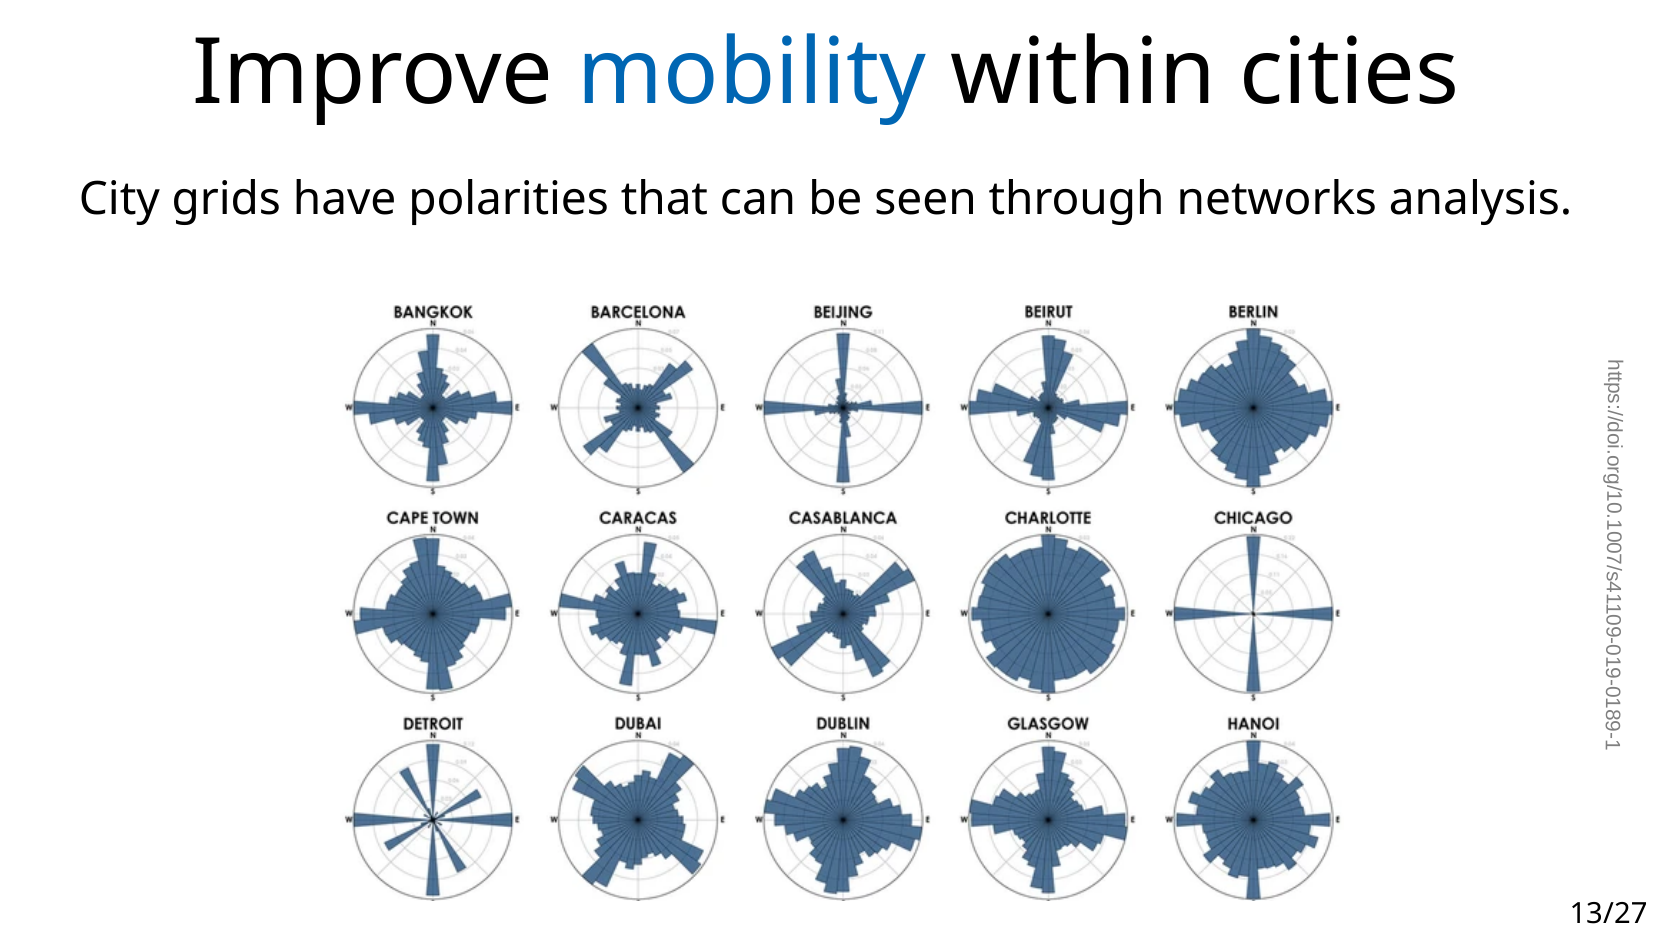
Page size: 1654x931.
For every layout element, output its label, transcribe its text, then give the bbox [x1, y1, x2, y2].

title Improve mobility within cities [82, 1, 1571, 136]
picture [327, 304, 1344, 901]
text_box https://doi.org/10.1007/s41109-019-0189-1 [1573, 344, 1635, 901]
list City grids have polarities that can be seen through networks analysis. [30, 165, 1636, 286]
